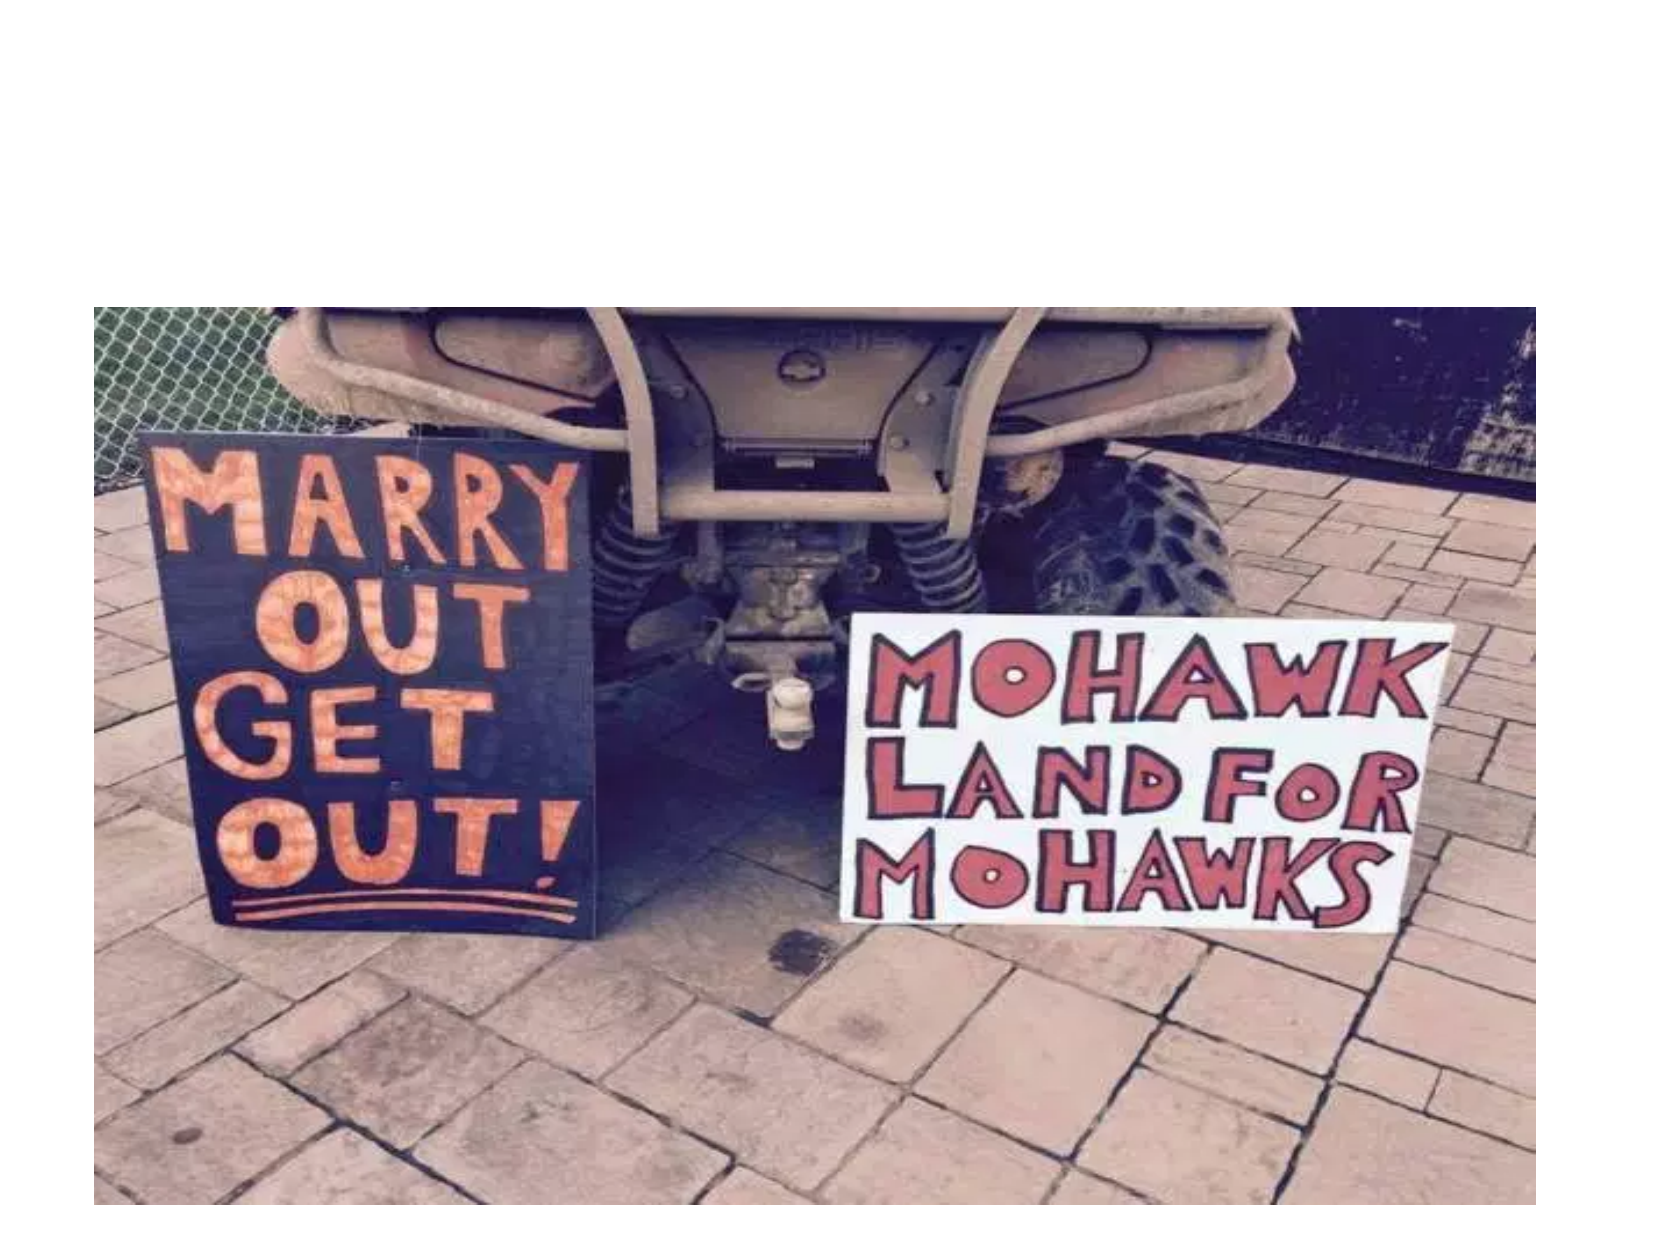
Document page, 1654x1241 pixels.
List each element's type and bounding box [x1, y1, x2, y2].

picture [94, 307, 1536, 1205]
